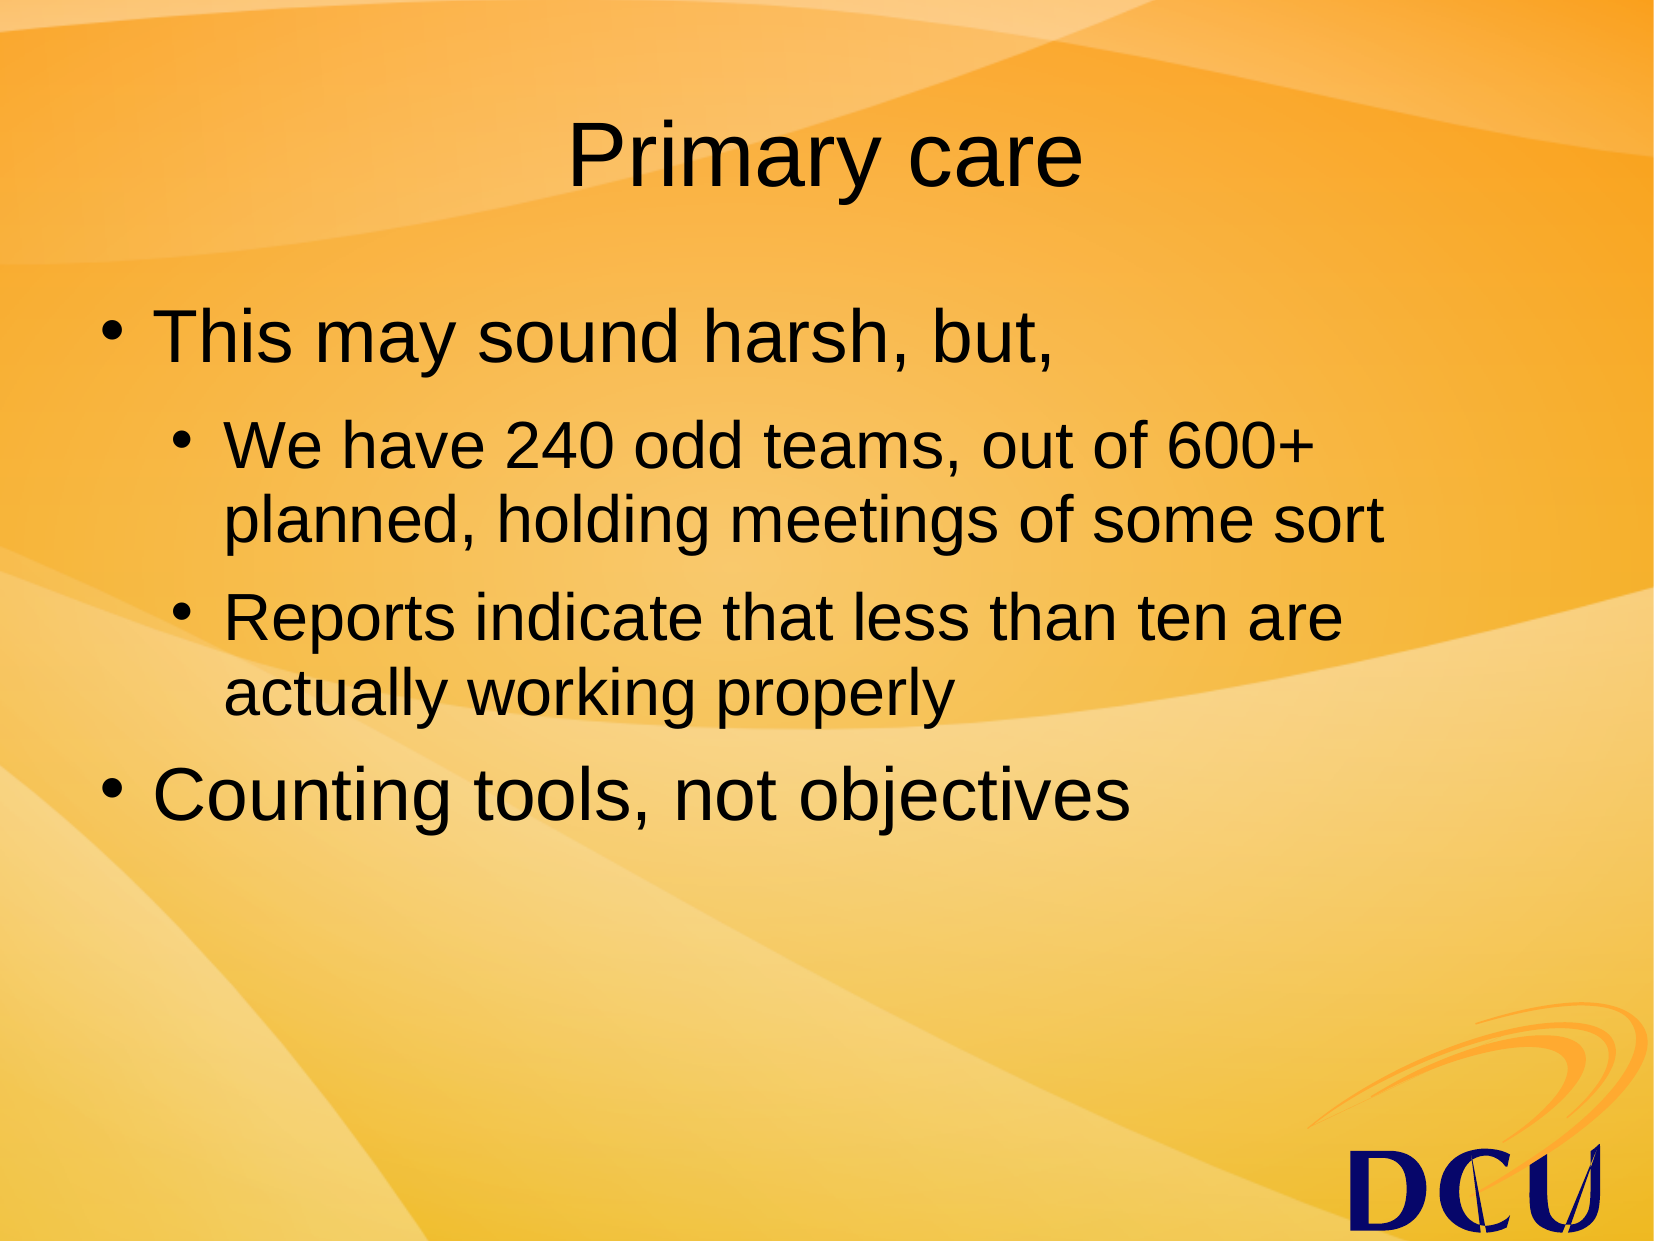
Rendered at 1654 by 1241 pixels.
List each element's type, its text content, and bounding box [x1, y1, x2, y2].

list This may sound harsh, but, We have 240 odd teams, out of 600+ planned, holding meetings of some sort Reports indicate that less than ten are actually working properly Counting tools, not objectives [82, 290, 1571, 1109]
title Primary care [82, 49, 1571, 257]
picture [0, 0, 1654, 1241]
